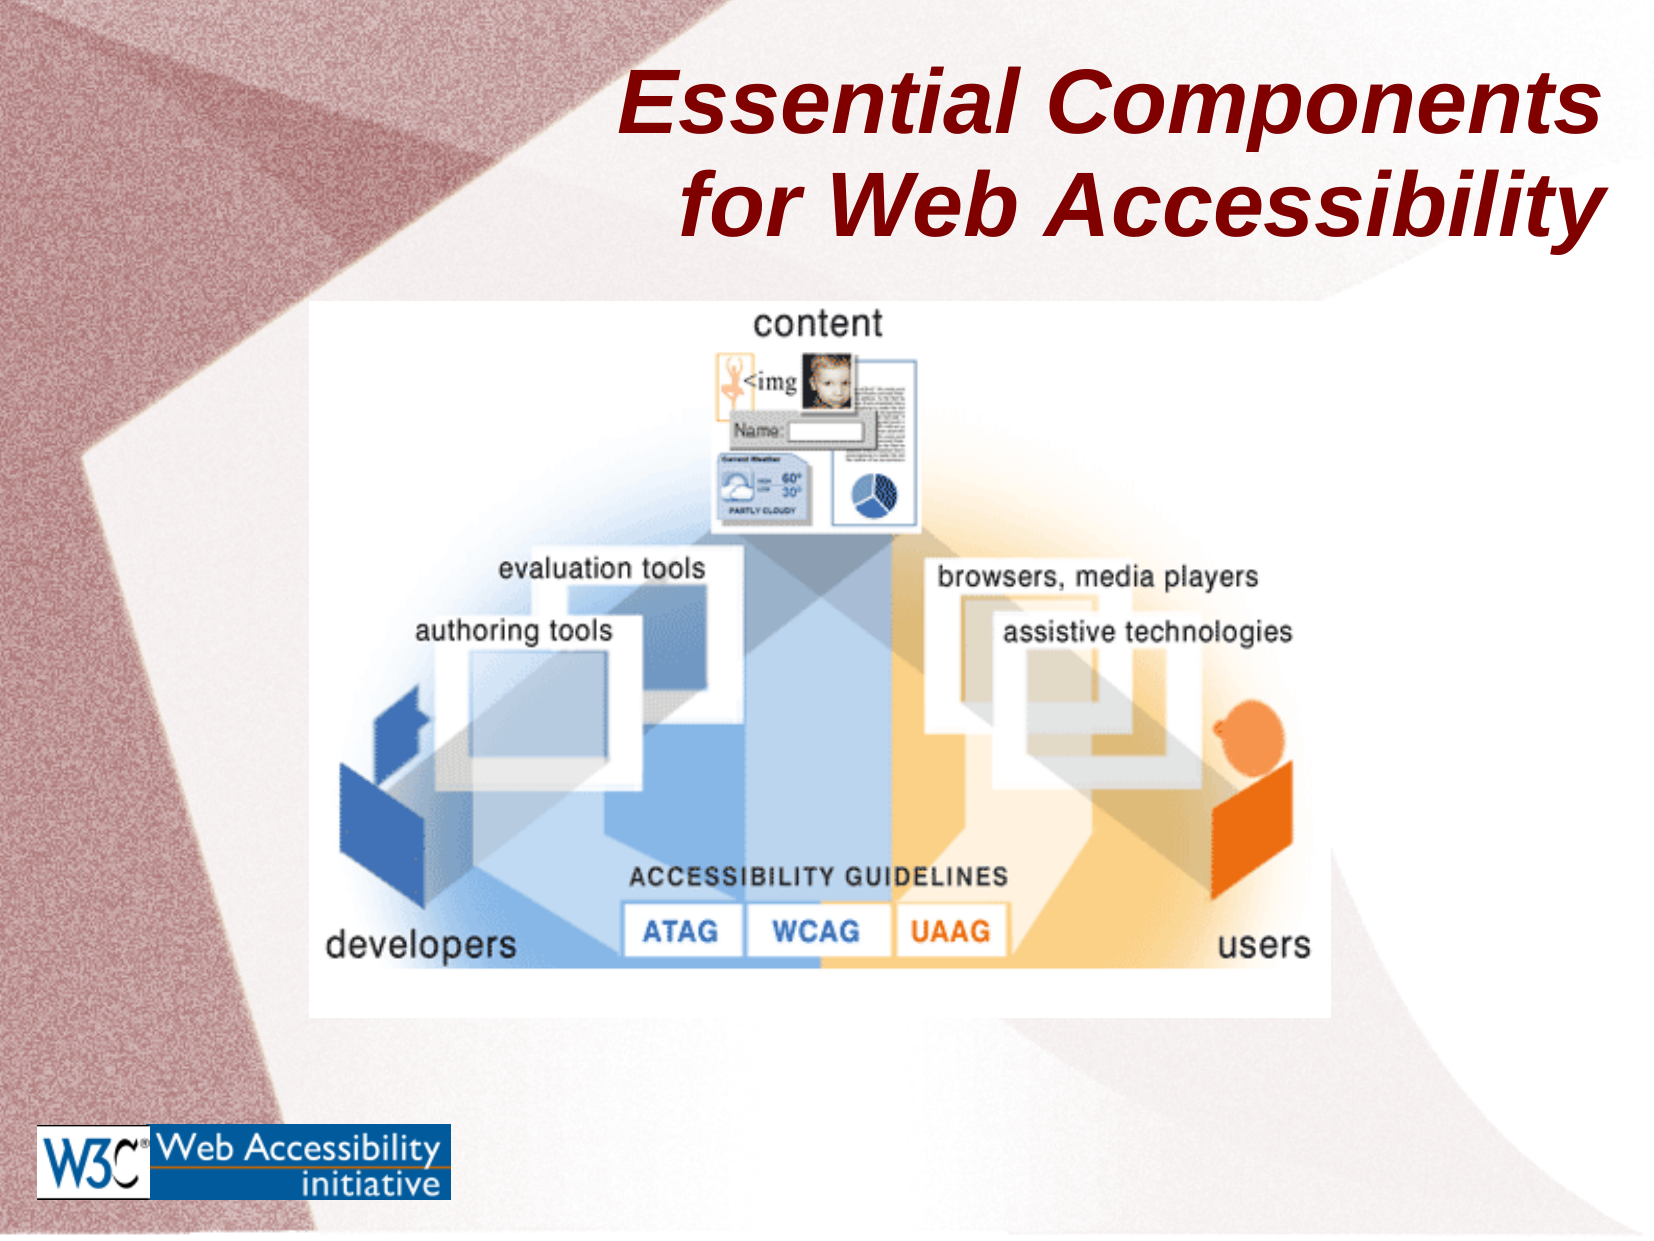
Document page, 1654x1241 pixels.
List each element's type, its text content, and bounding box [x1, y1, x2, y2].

chart [250, 242, 1529, 1019]
picture [0, 0, 1654, 1241]
title Essential Components for Web Accessibility [596, 49, 1607, 257]
